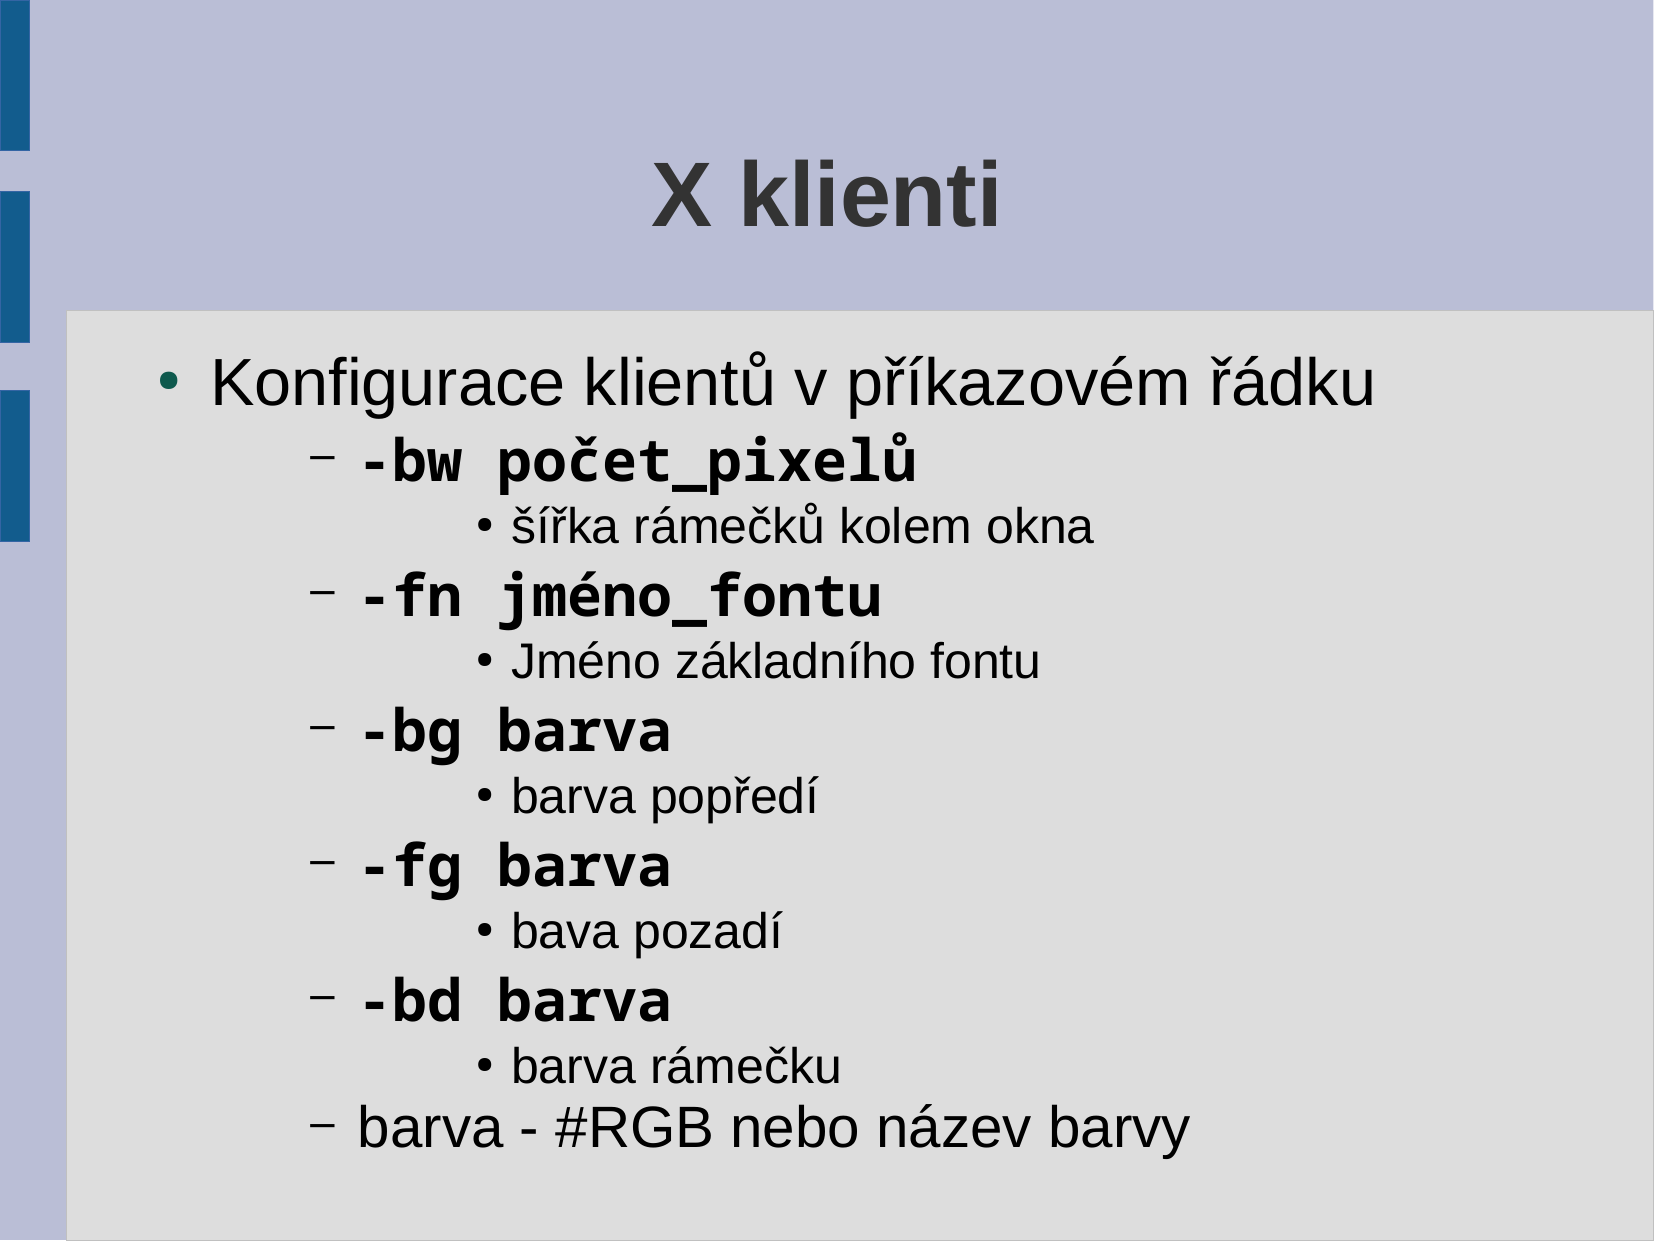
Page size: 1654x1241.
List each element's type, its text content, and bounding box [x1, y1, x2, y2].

list Konfigurace klientů v příkazovém řádku -bw počet_pixelů šířka rámečků kolem okna -fn jméno_fontu Jméno základního fontu -bg barva barva popředí -fg barva bava pozadí -bd barva barva rámečku barva - #RGB nebo název barvy [121, 344, 1534, 1132]
title X klienti [121, 91, 1534, 299]
